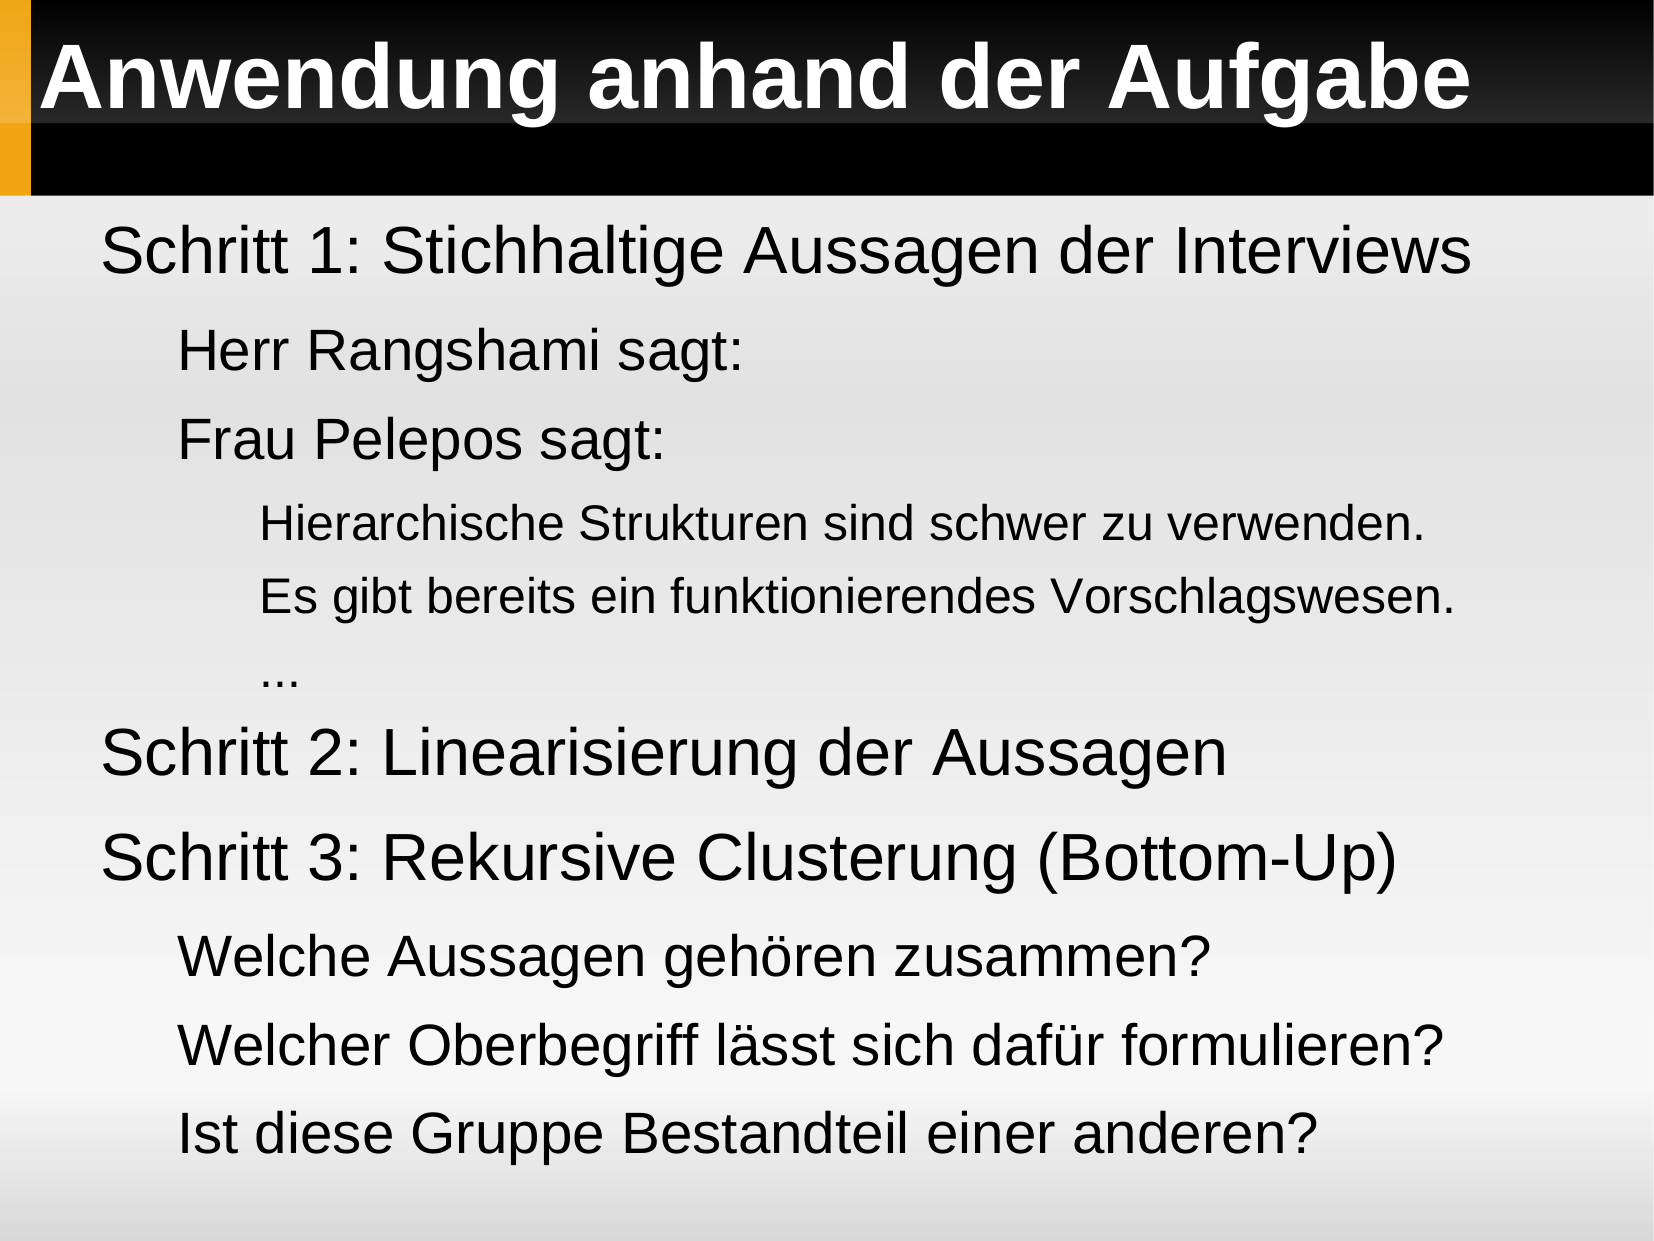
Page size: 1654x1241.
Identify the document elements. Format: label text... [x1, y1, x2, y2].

picture [0, 0, 1654, 1241]
title Anwendung anhand der Aufgabe [38, 0, 1527, 174]
list Schritt 1: Stichhaltige Aussagen der Interviews Herr Rangshami sagt: Frau Pelepos sagt: Hierarchische Strukturen sind schwer zu verwenden. Es gibt bereits ein funktionierendes Vorschlagswesen. ... Schritt 2: Linearisierung der Aussagen Schritt 3: Rekursive Clusterung (Bottom-Up) Welche Aussagen gehören zusammen? Welcher Oberbegriff lässt sich dafür formulieren? Ist diese Gruppe Bestandteil einer anderen? [82, 213, 1571, 1167]
